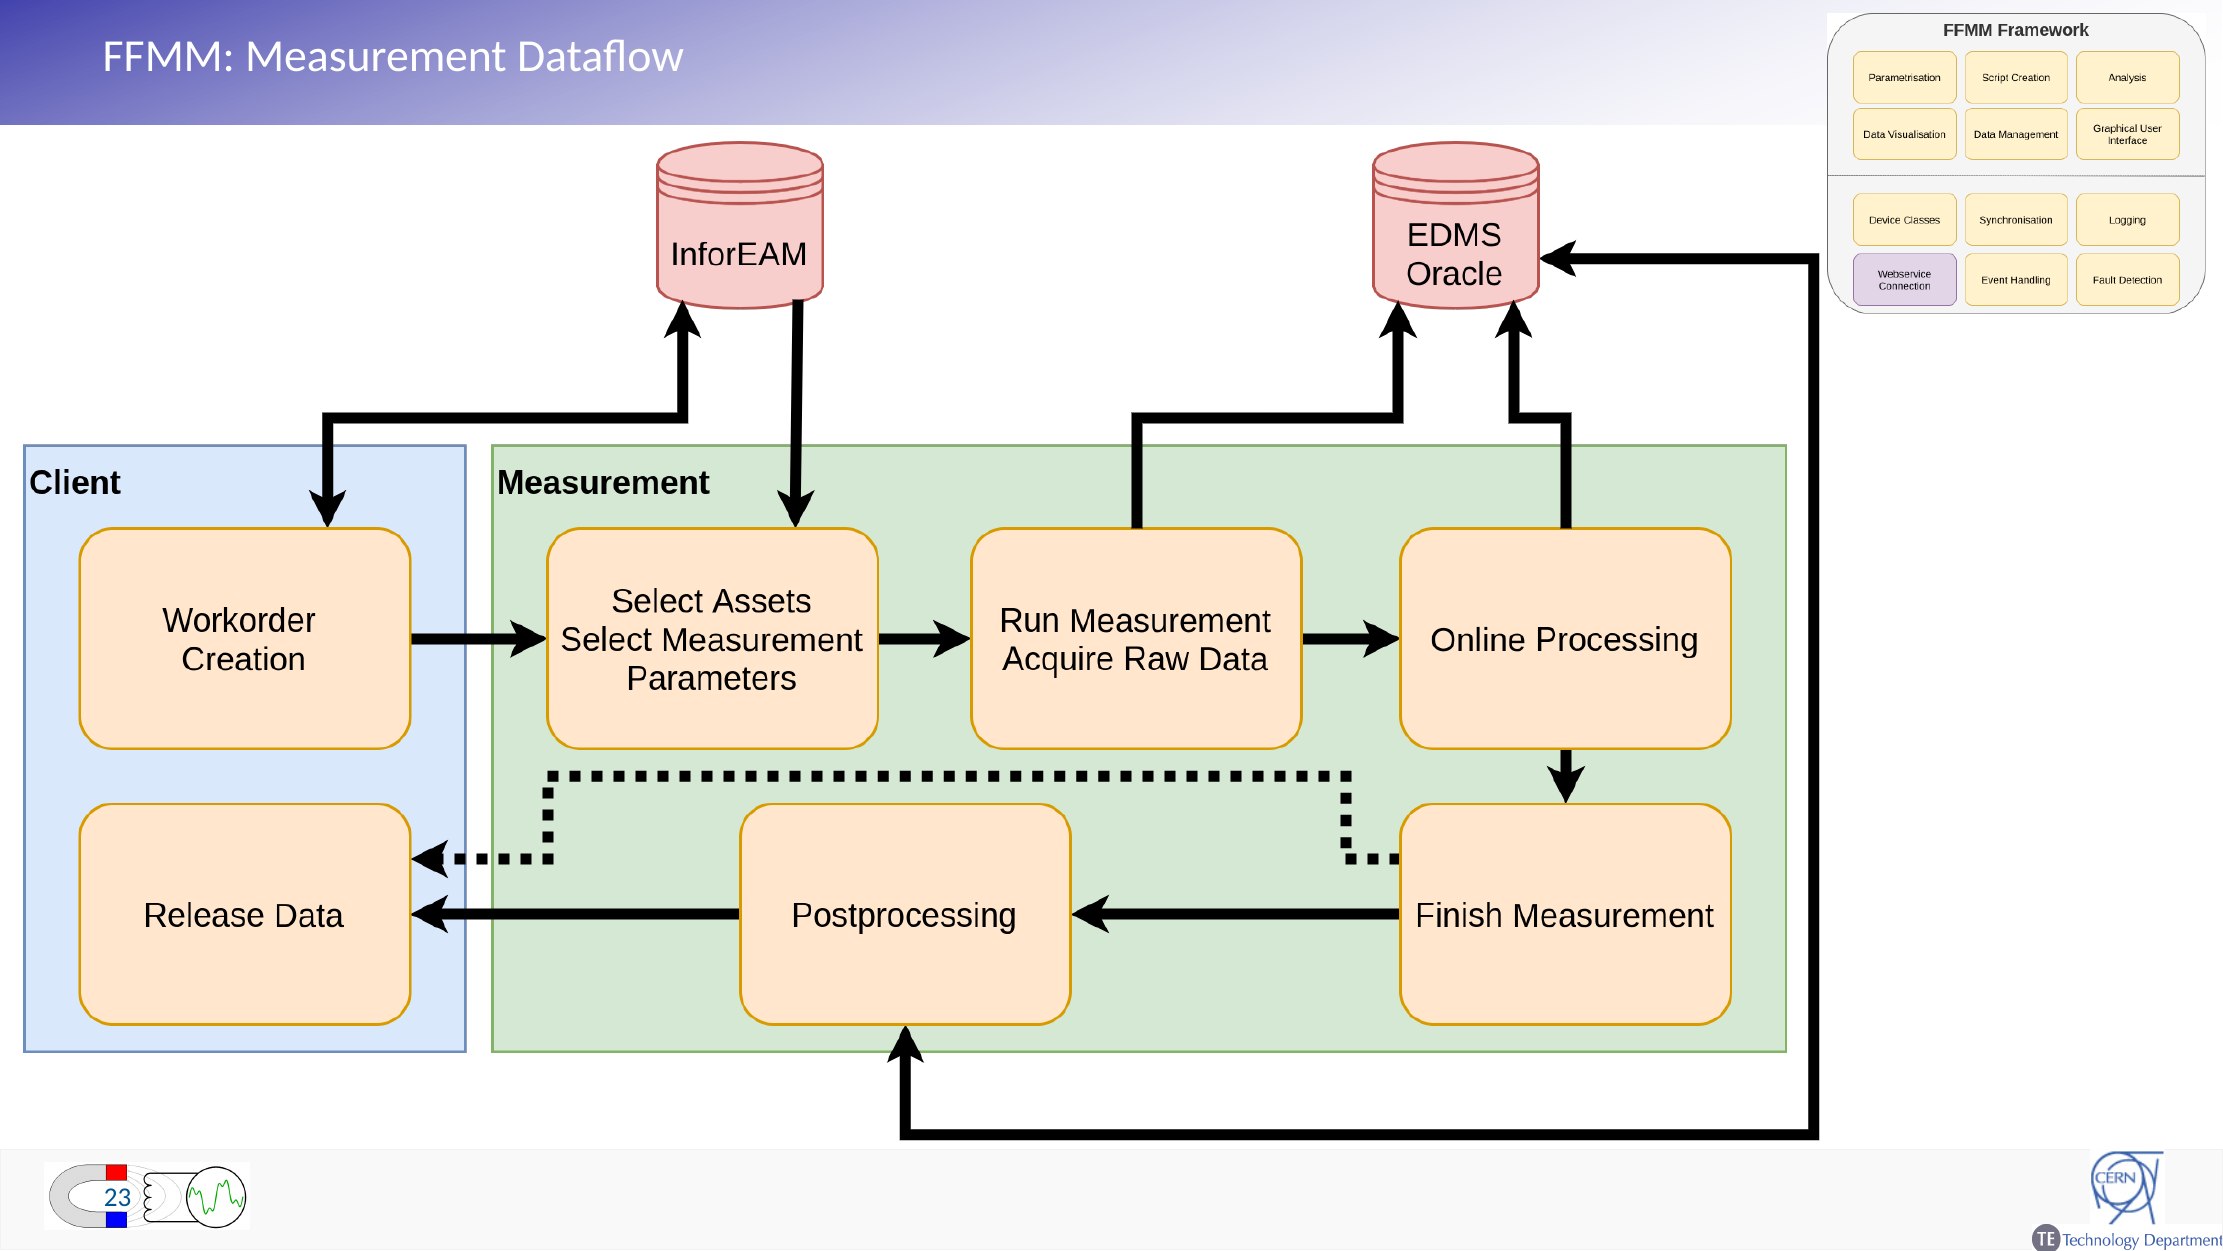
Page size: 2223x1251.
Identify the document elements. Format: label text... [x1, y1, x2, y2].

title FFMM: Measurement Dataflow [94, 0, 1528, 107]
picture [44, 1162, 250, 1230]
picture [2032, 1149, 2223, 1251]
picture [23, 13, 2206, 1152]
